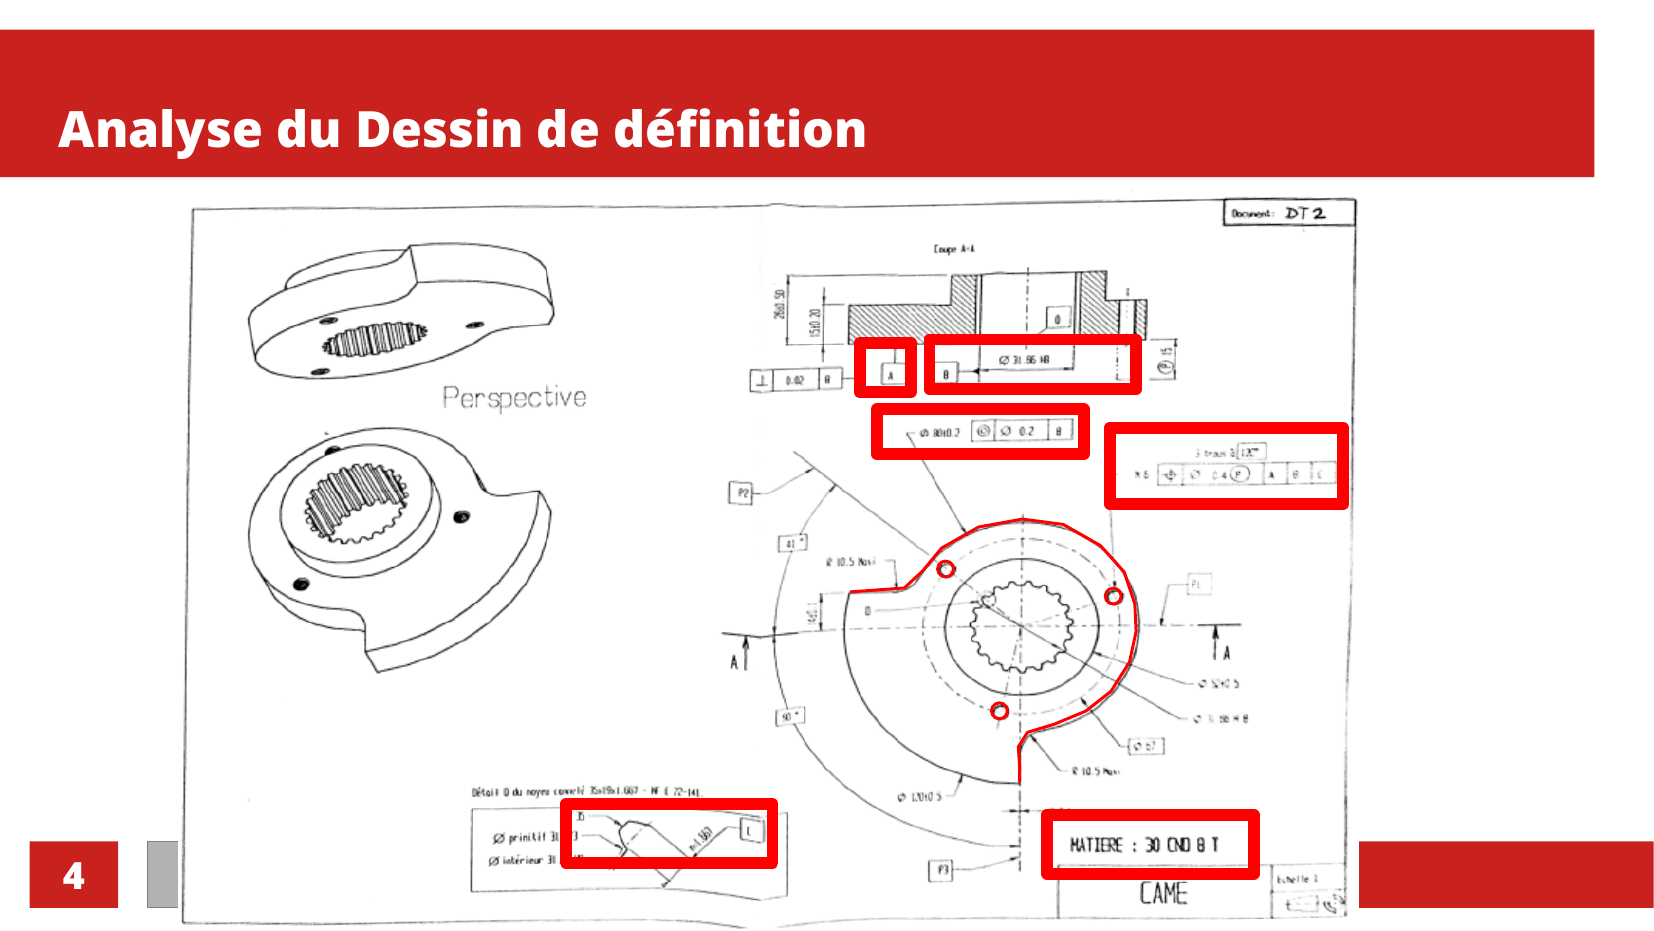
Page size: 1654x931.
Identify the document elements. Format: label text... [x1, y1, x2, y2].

title Analyse du Dessin de définition [59, 44, 1595, 163]
picture [177, 177, 1359, 931]
